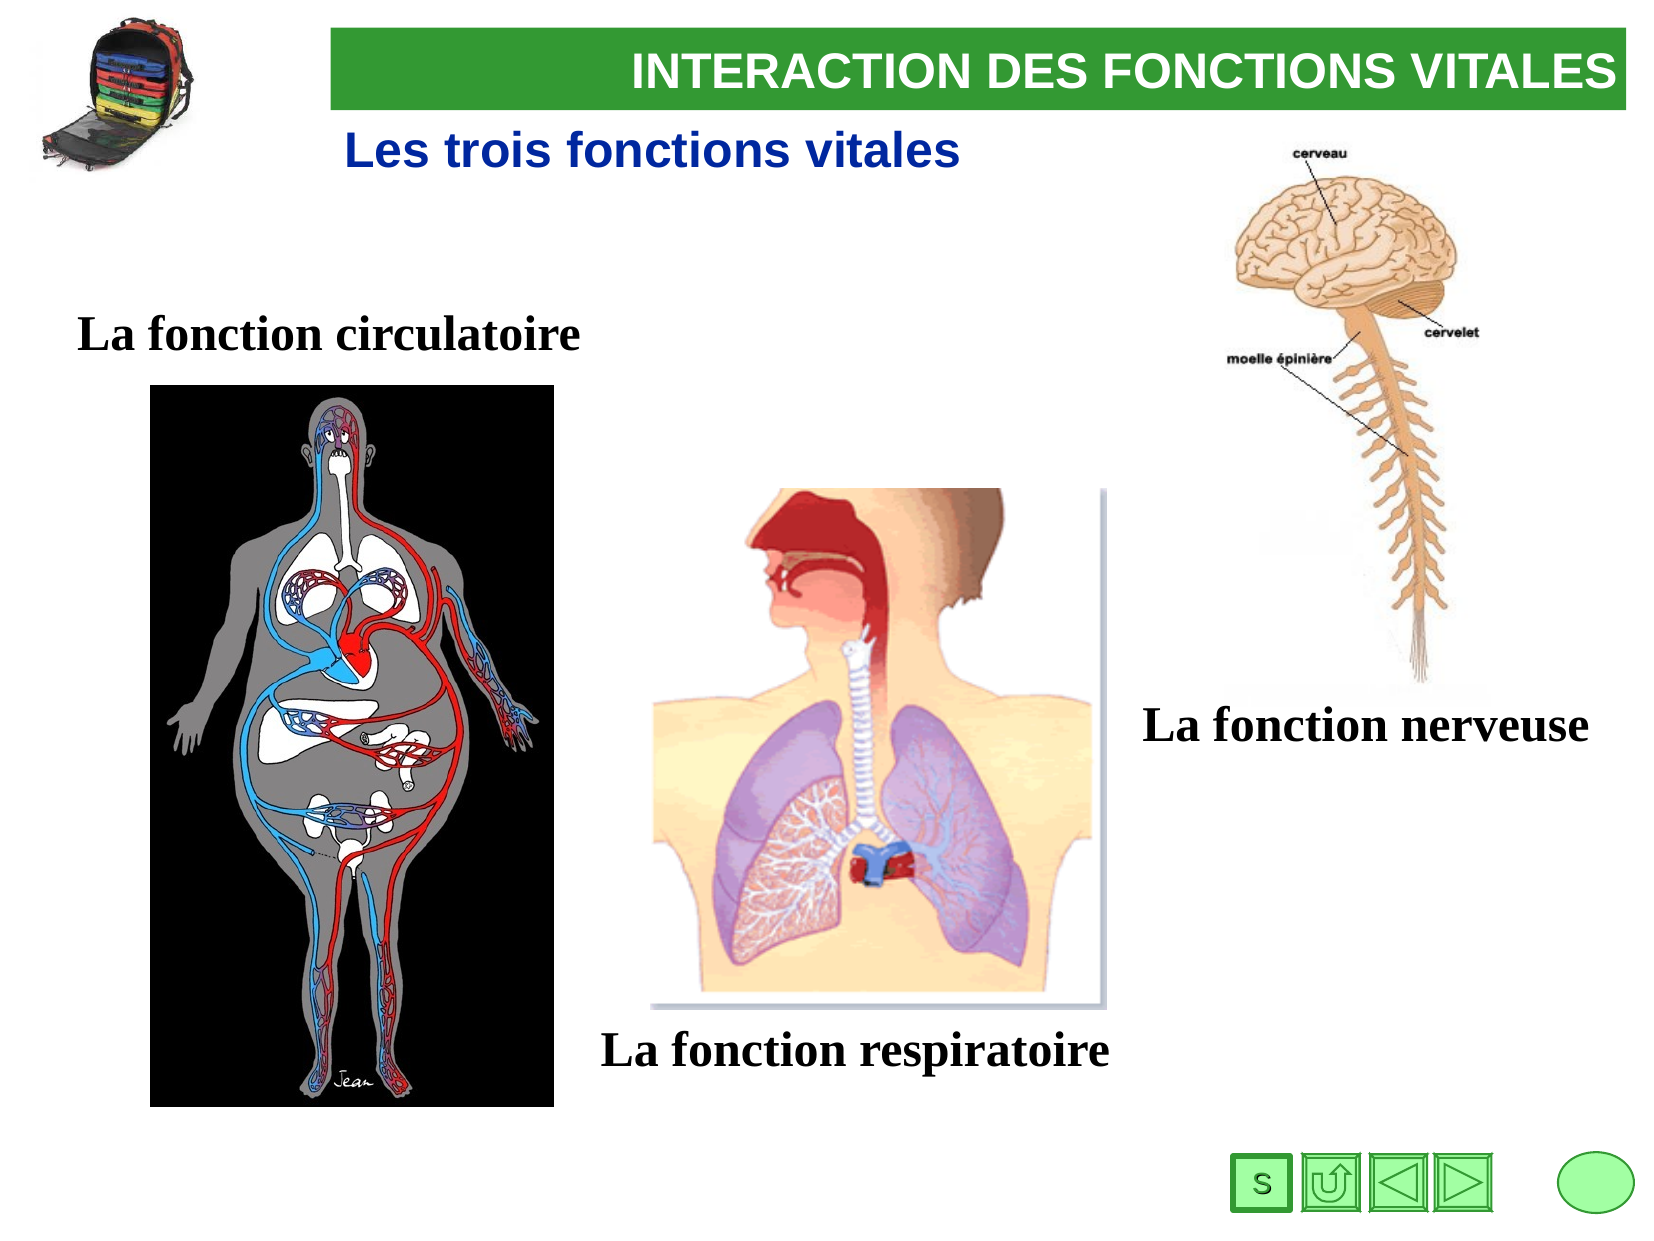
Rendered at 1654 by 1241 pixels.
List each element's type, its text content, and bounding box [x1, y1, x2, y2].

text_box [1557, 1152, 1634, 1213]
text_box La fonction nerveuse [1127, 683, 1605, 759]
picture [650, 488, 1107, 1008]
picture [150, 385, 554, 1107]
title Les trois fonctions vitales [329, 110, 1625, 194]
picture [29, 5, 201, 183]
title INTERACTION DES FONCTIONS VITALES [331, 35, 1619, 107]
text_box La fonction respiratoire [585, 1008, 1126, 1085]
picture [1190, 194, 1530, 683]
text_box La fonction circulatoire [62, 292, 597, 369]
